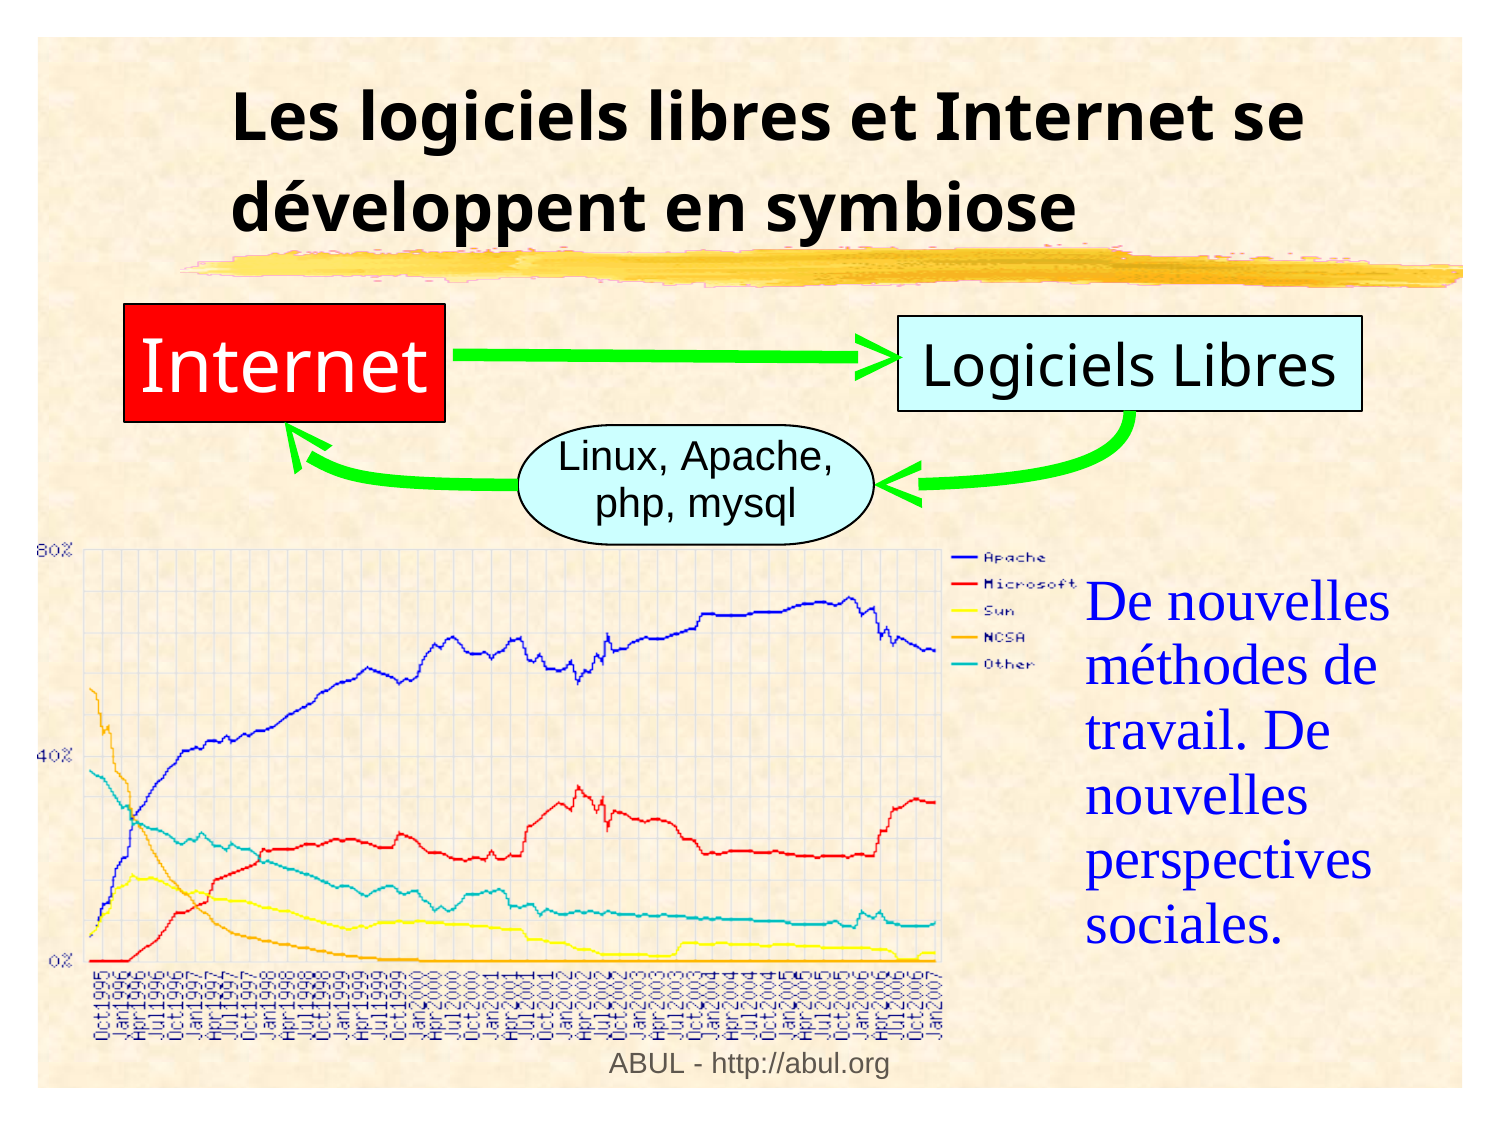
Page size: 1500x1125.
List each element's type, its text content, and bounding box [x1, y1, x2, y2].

text_box De nouvelles méthodes de travail. De nouvelles perspectives sociales. [1085, 568, 1463, 1067]
text_box Logiciels Libres [897, 316, 1362, 402]
picture [37, 37, 1463, 1088]
text_box Internet [124, 304, 445, 411]
text_box Linux, Apache, php, mysql [517, 425, 874, 545]
title Les logiciels libres et Internet se développent en symbiose [215, 66, 1463, 254]
